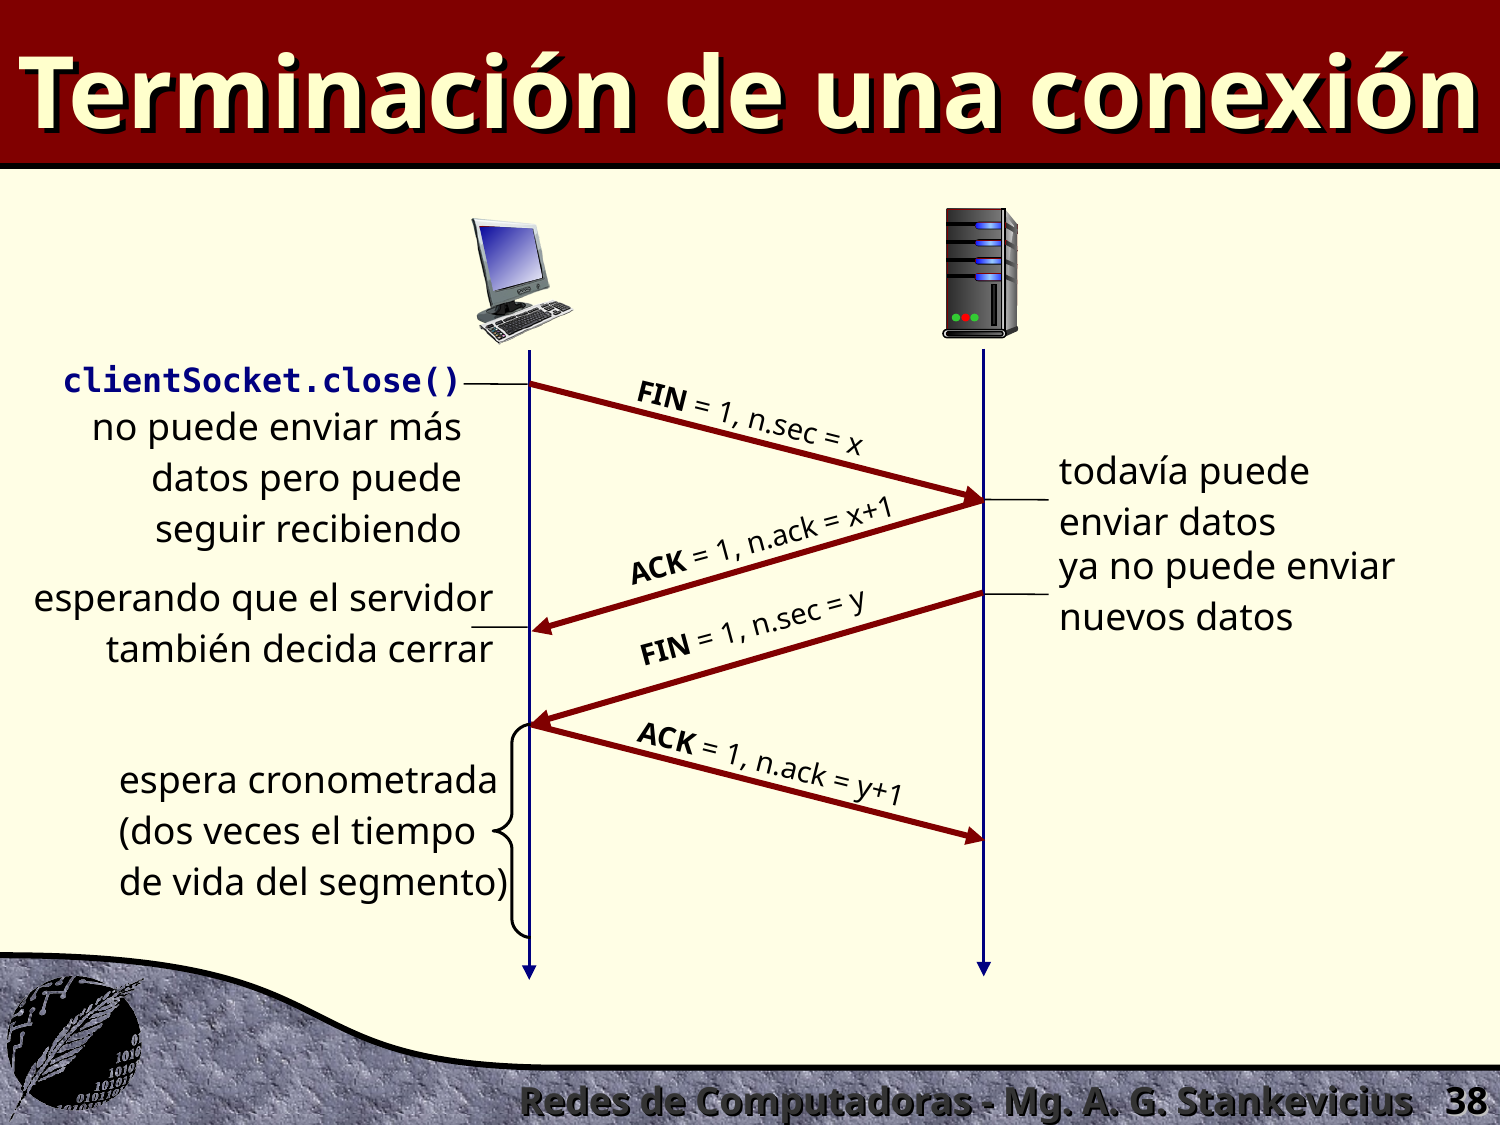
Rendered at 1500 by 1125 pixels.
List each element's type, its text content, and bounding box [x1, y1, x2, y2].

text_box clientSocket.close() no puede enviar más datos pero puede seguir recibiendo [47, 354, 478, 564]
text_box ACK = 1, n.ack = y+1 [545, 681, 942, 832]
picture [790, 1100, 795, 1110]
picture [1047, 1100, 1054, 1110]
text_box FIN = 1, n.sec = x [543, 351, 941, 491]
text_box ACK = 1, n.ack = x+1 [608, 475, 920, 630]
picture [0, 959, 1500, 1125]
text_box [479, 226, 543, 291]
text_box esperando que el servidor también decida cerrar [18, 564, 496, 684]
text_box ya no puede enviar nuevos datos [1044, 531, 1438, 652]
title Terminación de una conexión [15, 5, 1485, 160]
text_box [942, 208, 1019, 338]
text_box todavía puede enviar datos [1044, 437, 1372, 531]
text_box FIN = 1, n.sec = y [619, 556, 930, 717]
text_box espera cronometrada (dos veces el tiempo de vida del segmento) [104, 746, 513, 918]
picture [468, 212, 598, 354]
